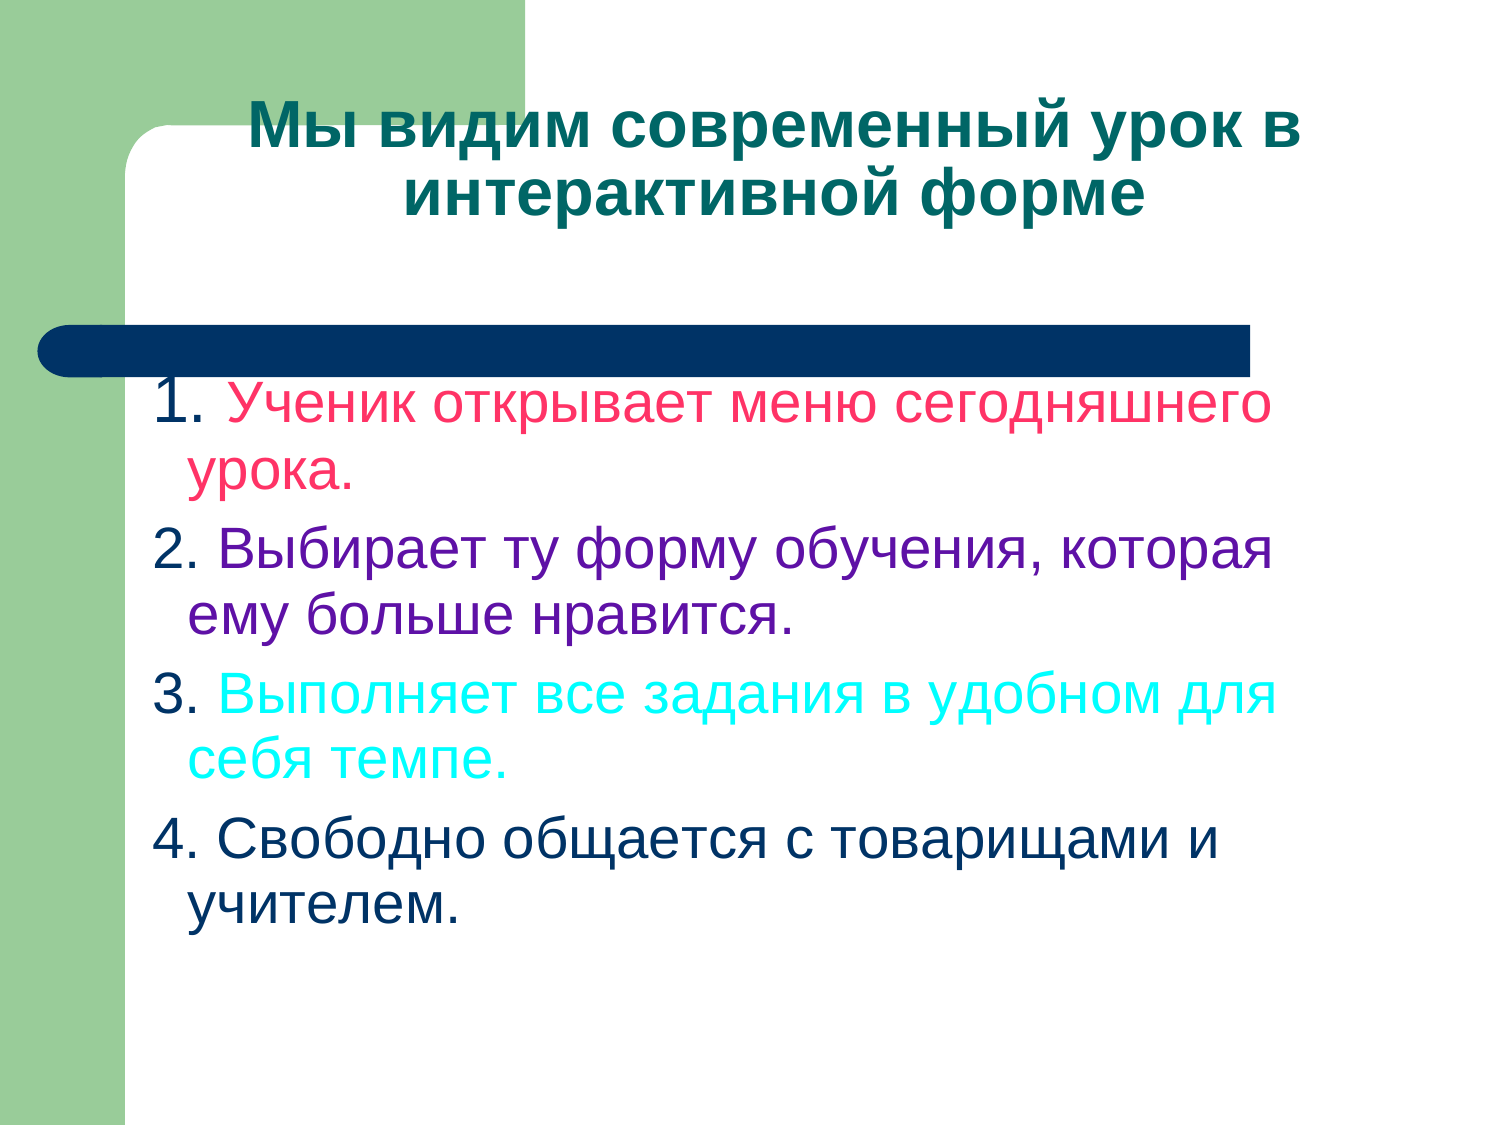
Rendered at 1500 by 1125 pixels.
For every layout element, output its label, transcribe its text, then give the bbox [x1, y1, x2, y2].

list 1. Ученик открывает меню сегодняшнего урока. 2. Выбирает ту форму обучения, которая ему больше нравится. 3. Выполняет все задания в удобном для себя темпе. 4. Свободно общается с товарищами и учителем. [137, 354, 1329, 1063]
title Мы видим современный урок в интерактивной форме [136, 59, 1414, 237]
